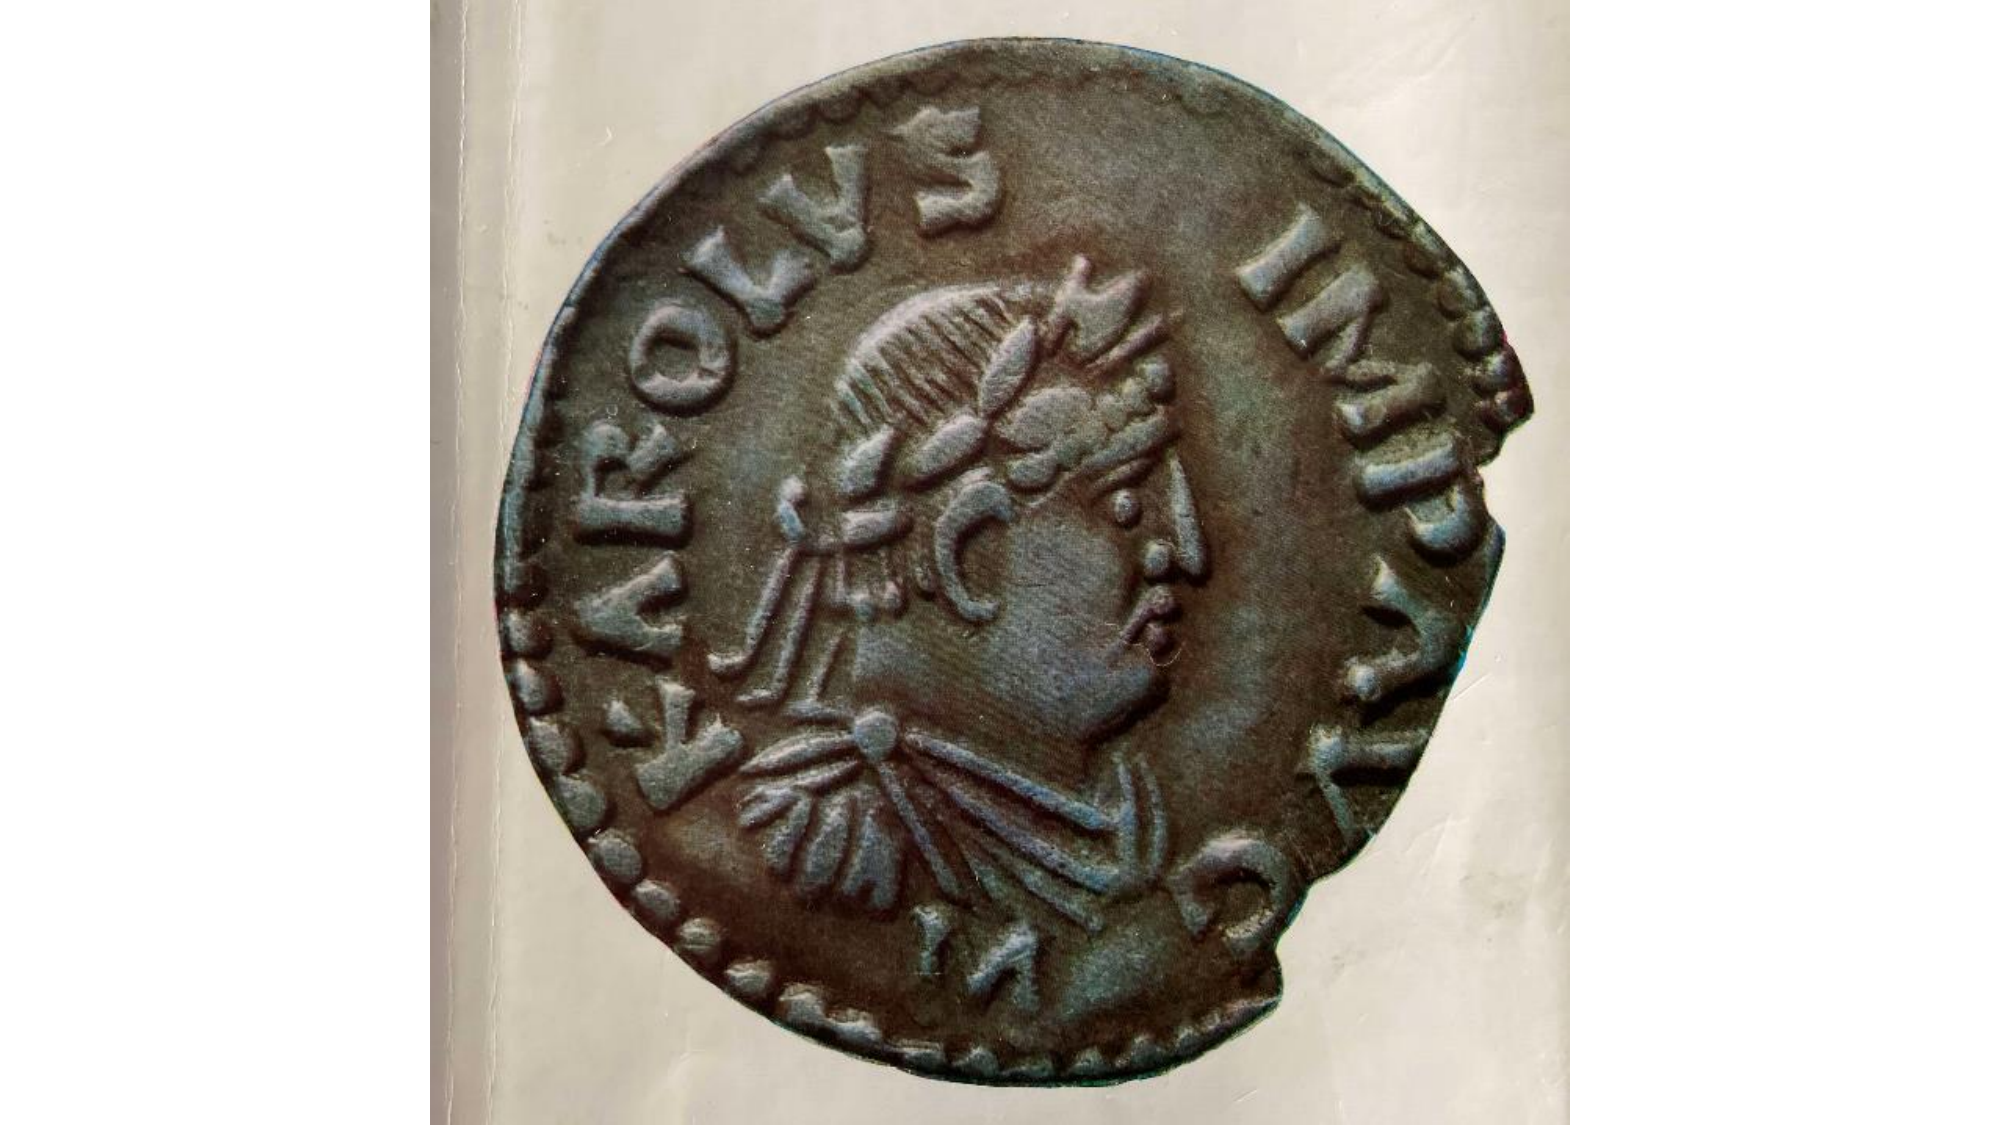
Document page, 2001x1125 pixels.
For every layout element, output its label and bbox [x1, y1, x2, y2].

picture [430, 0, 1570, 1125]
